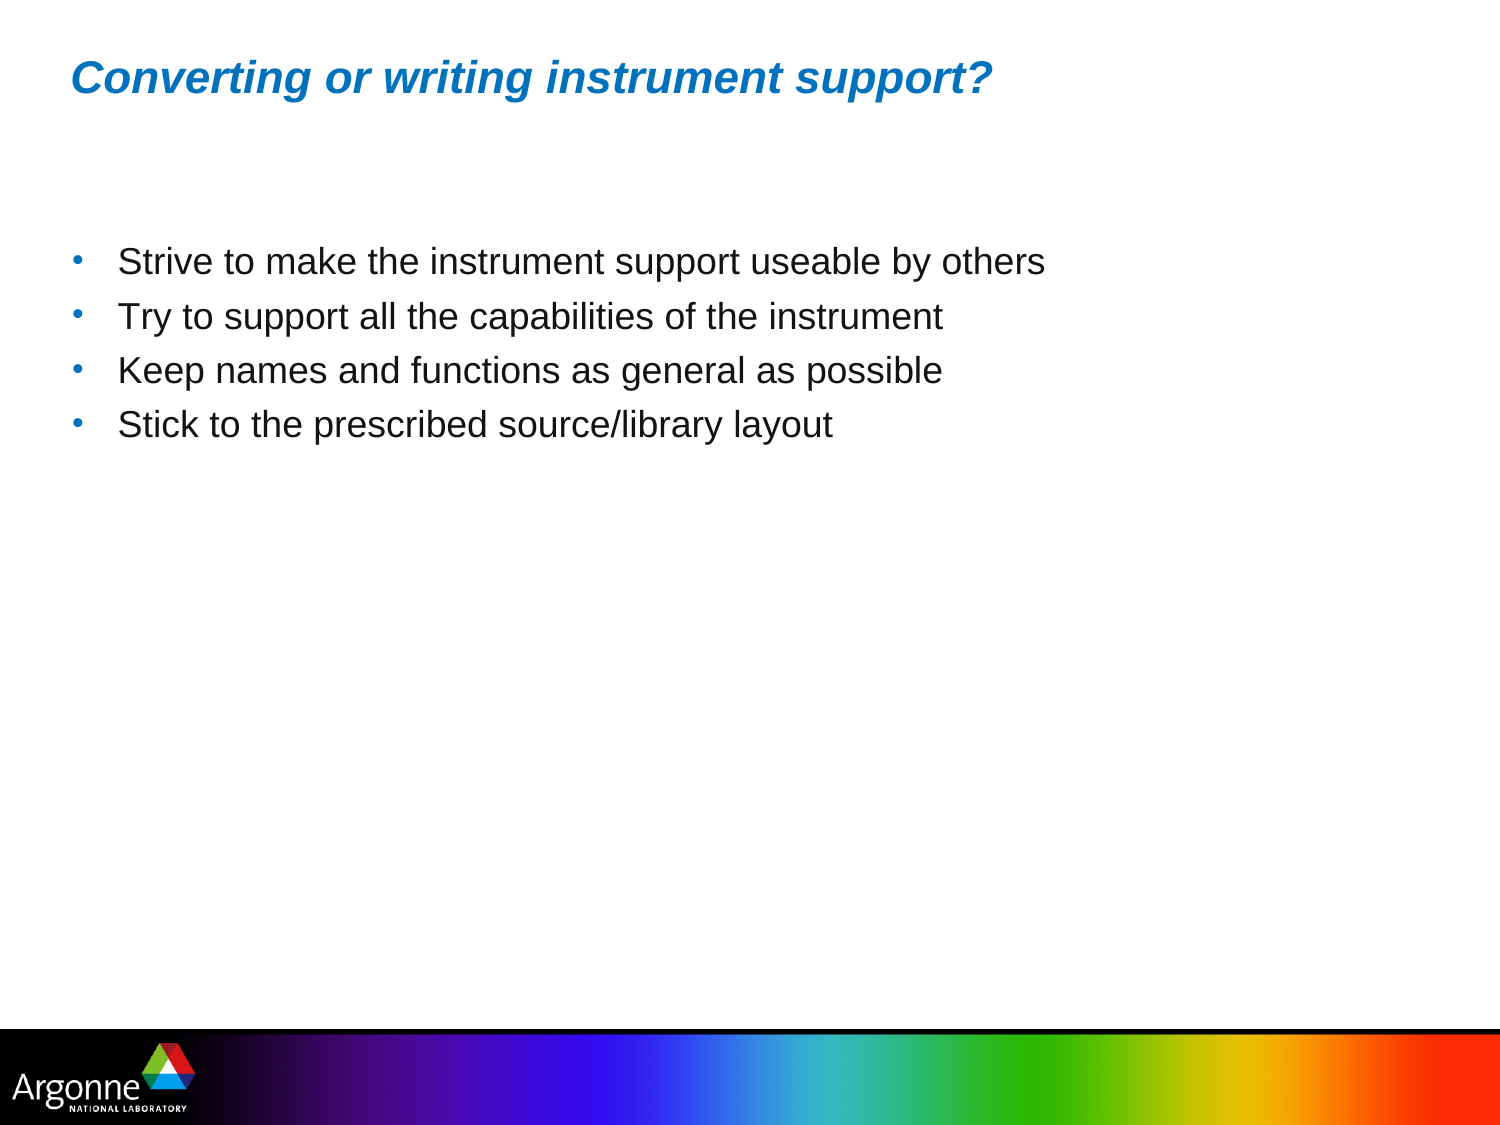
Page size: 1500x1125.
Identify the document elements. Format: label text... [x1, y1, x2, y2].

list Strive to make the instrument support useable by others Try to support all the capabilities of the instrument Keep names and functions as general as possible Stick to the prescribed source/library layout [56, 229, 1359, 510]
title Converting or writing instrument support? [55, 54, 1361, 112]
picture [0, 1029, 1500, 1125]
